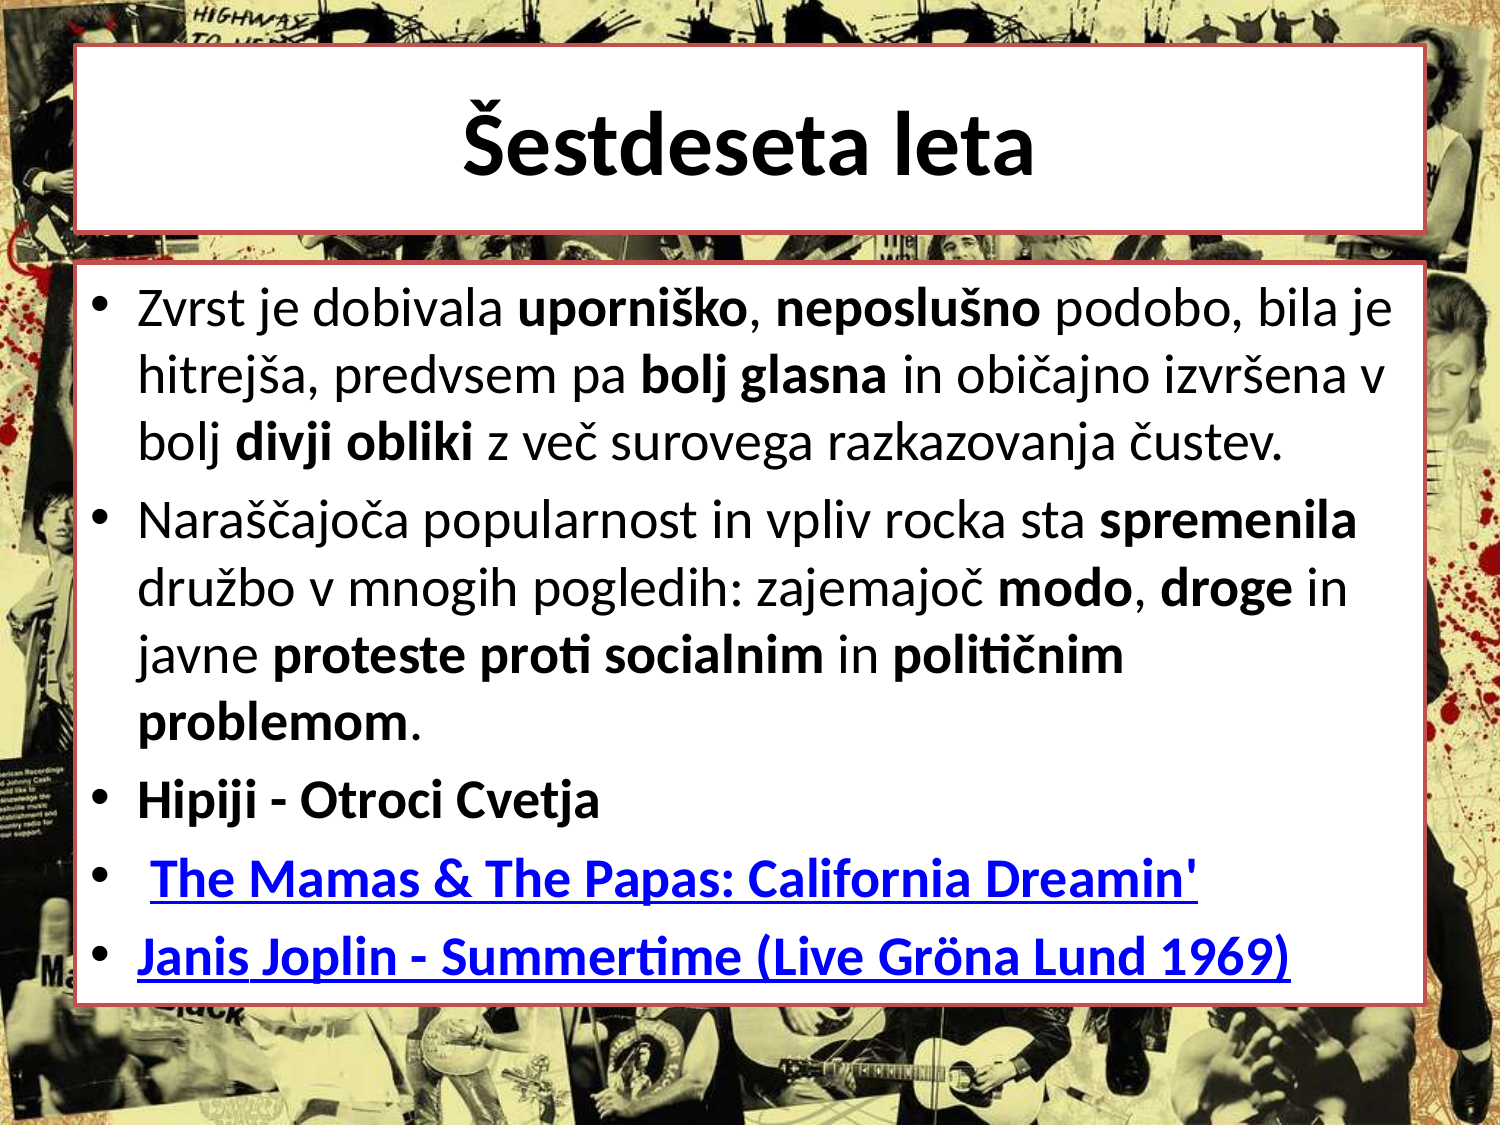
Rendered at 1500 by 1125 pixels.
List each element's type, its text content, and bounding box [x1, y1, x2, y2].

list Zvrst je dobivala uporniško, neposlušno podobo, bila je hitrejša, predvsem pa bolj glasna in običajno izvršena v bolj divji obliki z več surovega razkazovanja čustev. Naraščajoča popularnost in vpliv rocka sta spremenila družbo v mnogih pogledih: zajemajoč modo, droge in javne proteste proti socialnim in političnim problemom. Hipiji - Otroci Cvetja The Mamas & The Papas: California Dreamin' Janis Joplin - Summertime (Live Gröna Lund 1969) [75, 262, 1425, 1005]
title Šestdeseta leta [75, 45, 1425, 233]
picture [0, 0, 1500, 1125]
